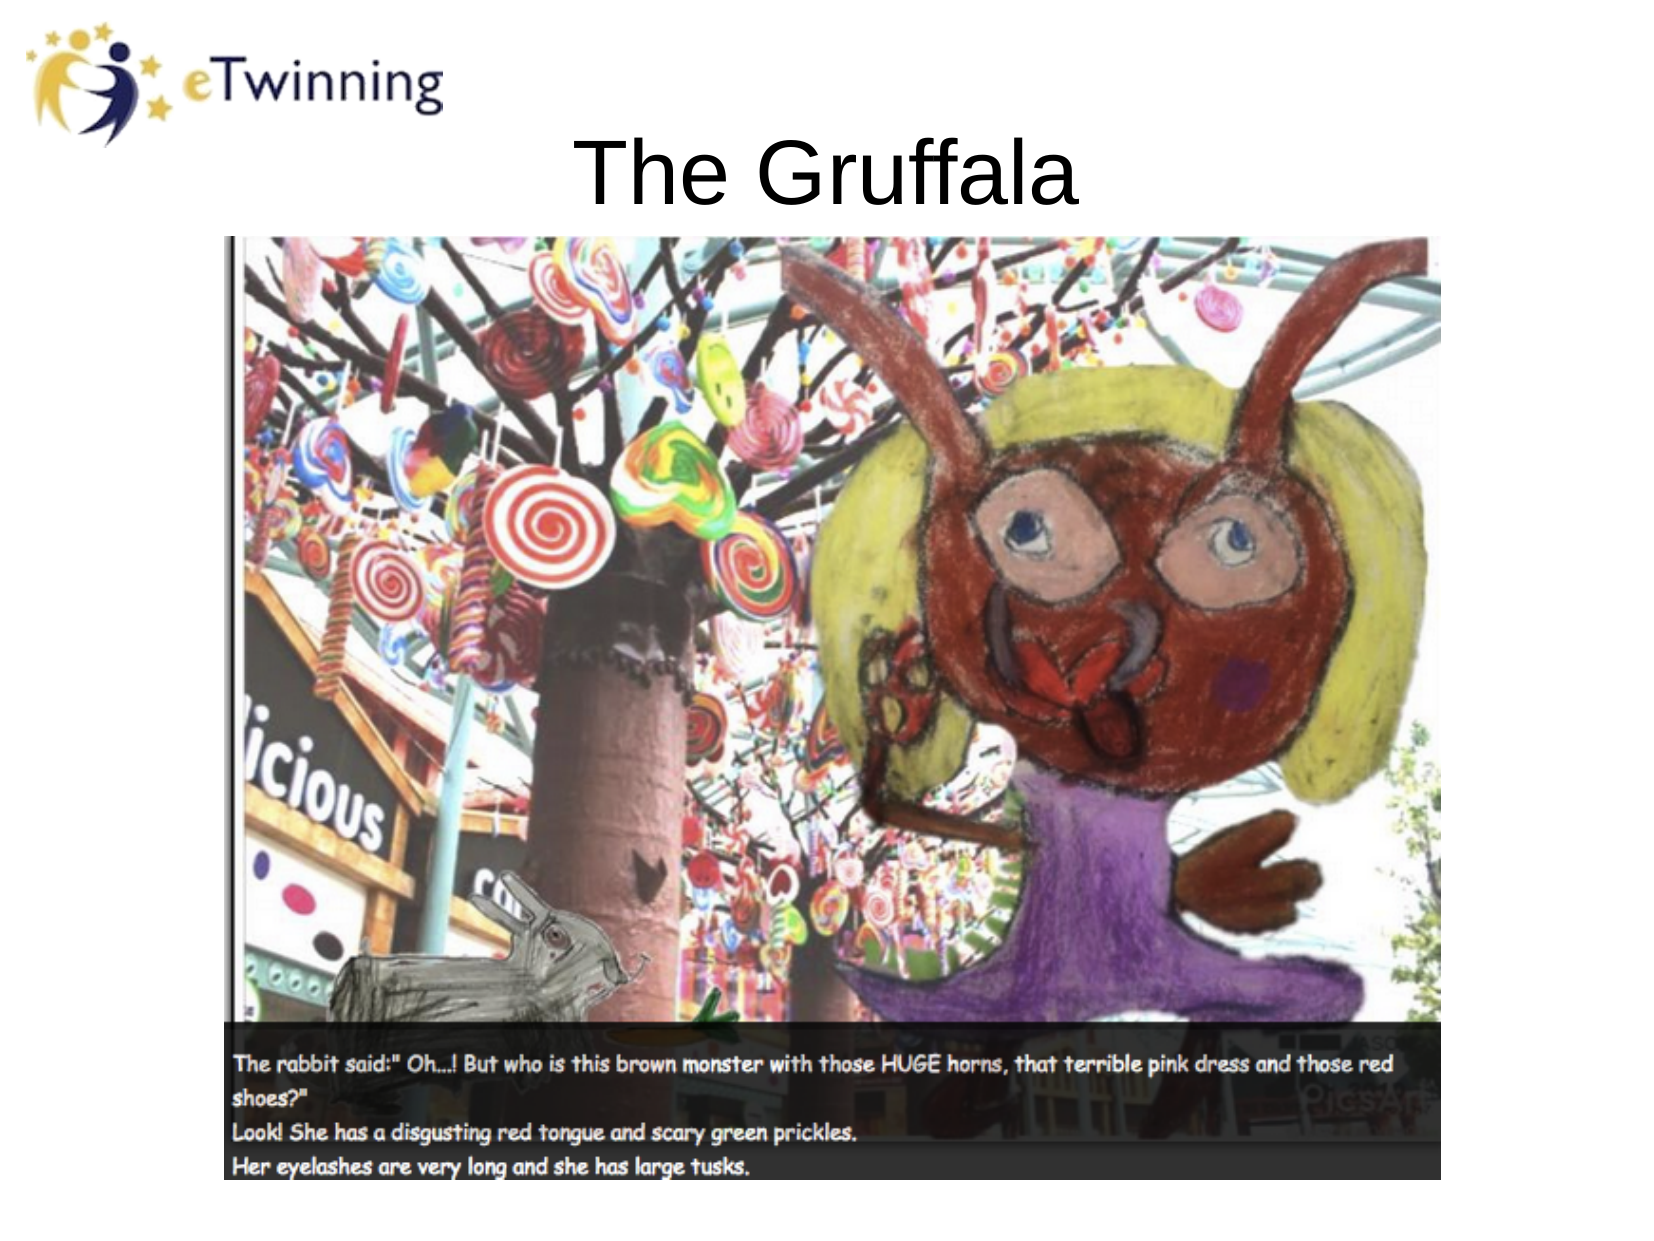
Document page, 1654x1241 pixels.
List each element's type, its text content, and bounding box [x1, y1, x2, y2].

picture [224, 236, 1441, 1180]
picture [26, 20, 443, 148]
title The Gruffala [82, 88, 1571, 257]
